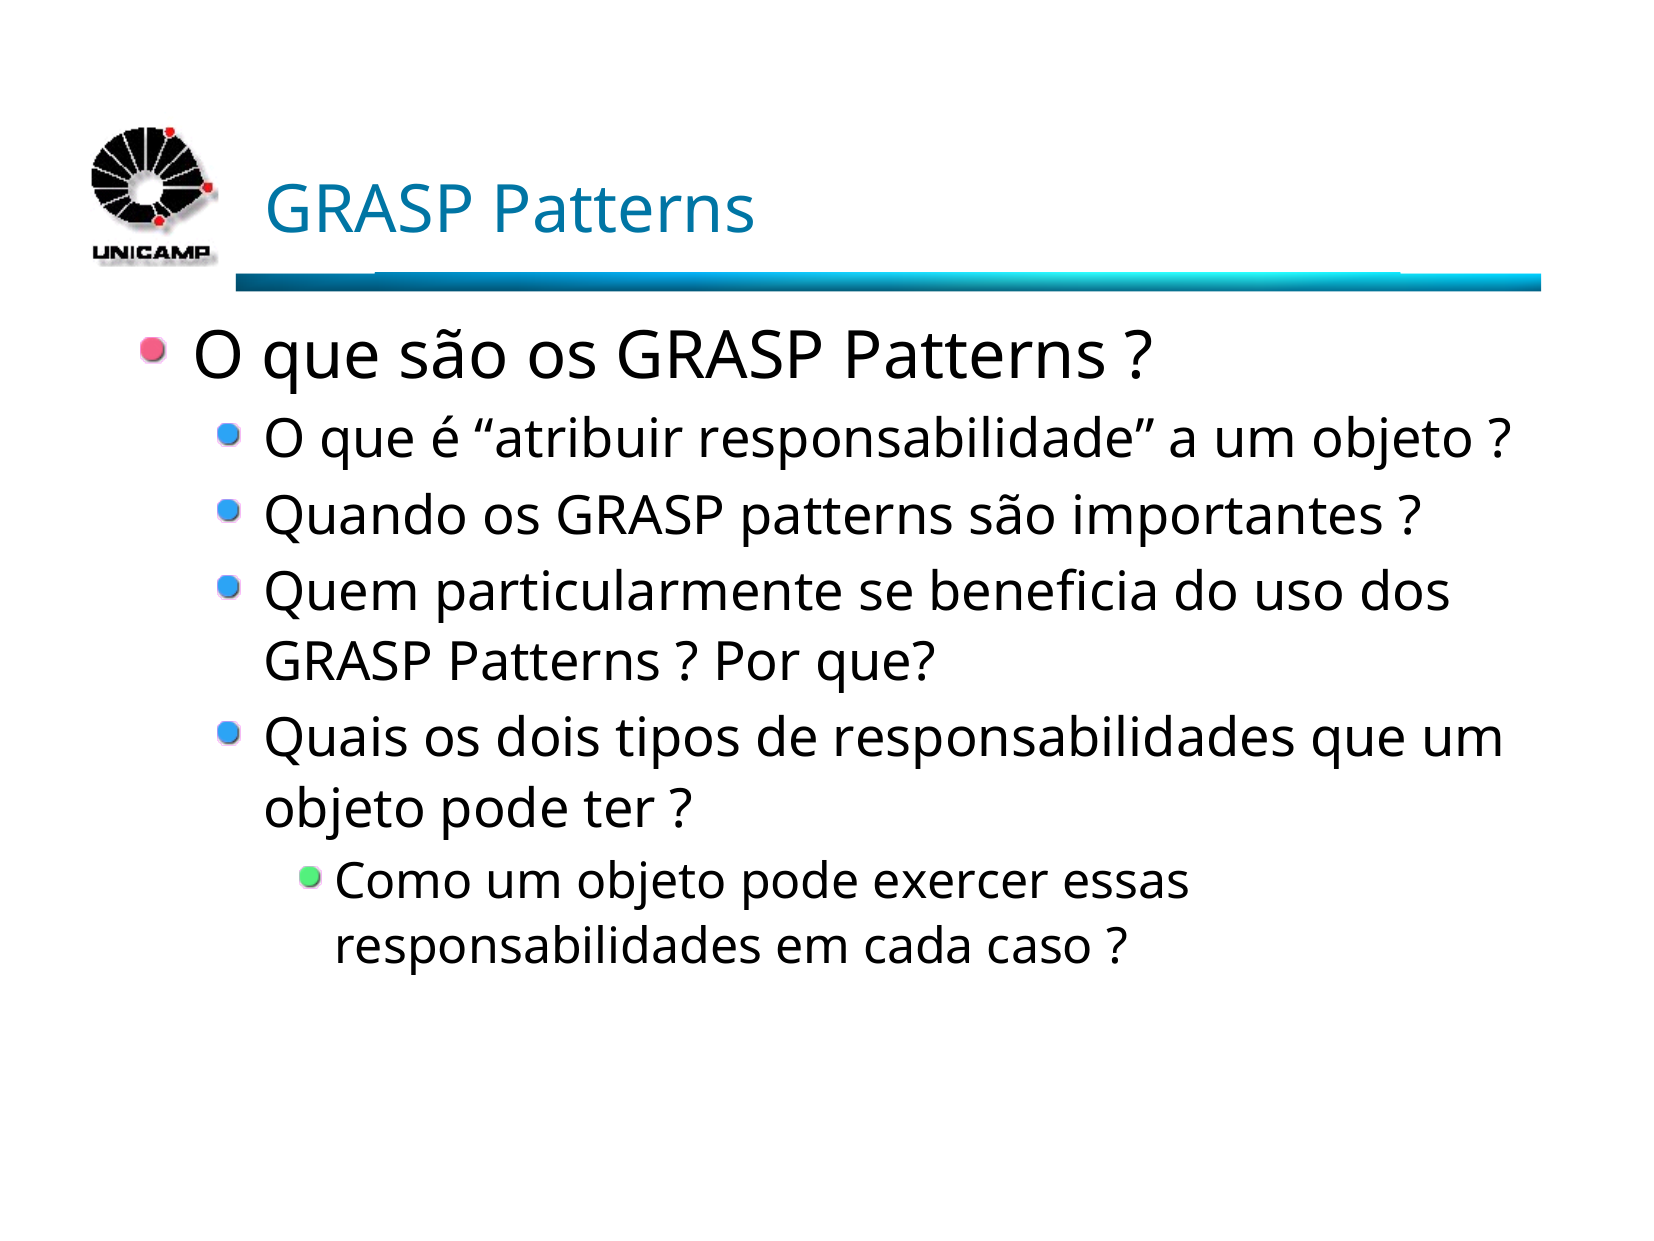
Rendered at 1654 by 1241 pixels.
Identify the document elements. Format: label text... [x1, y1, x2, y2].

list O que são os GRASP Patterns ? O que é “atribuir responsabilidade” a um objeto ? Quando os GRASP patterns são importantes ? Quem particularmente se beneficia do uso dos GRASP Patterns ? Por que? Quais os dois tipos de responsabilidades que um objeto pode ter ? Como um objeto pode exercer essas responsabilidades em cada caso ? [121, 309, 1625, 1167]
title GRASP Patterns [264, 57, 1534, 250]
picture [125, 272, 1654, 295]
